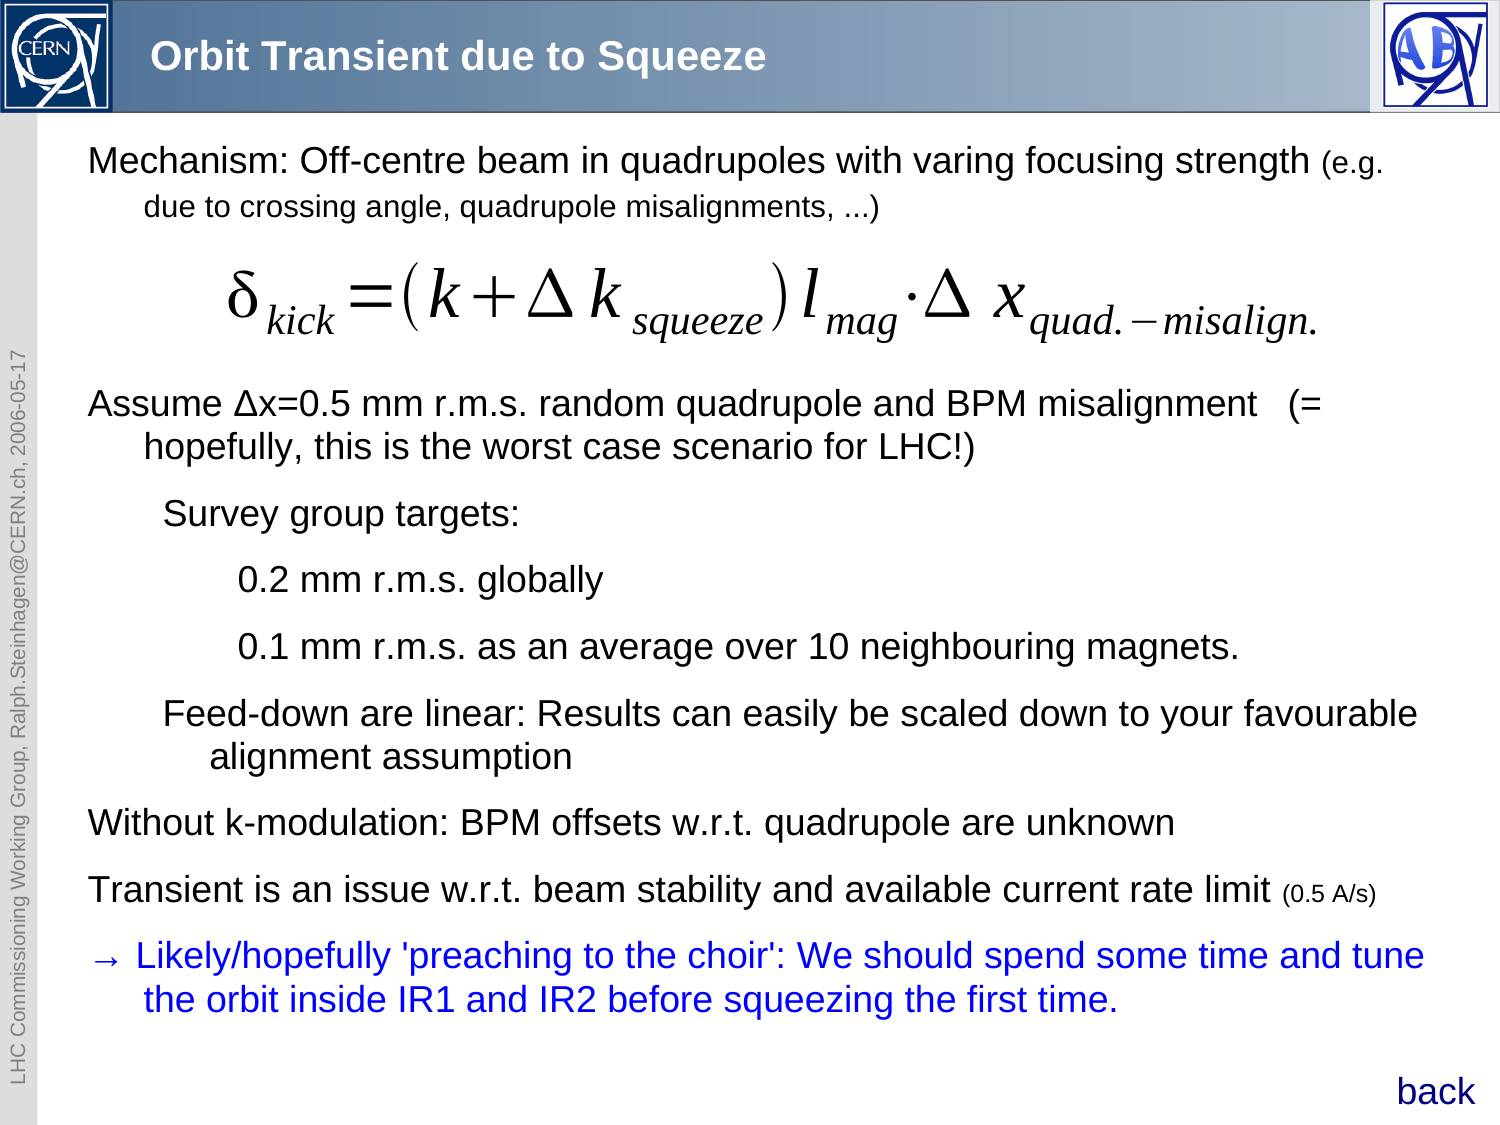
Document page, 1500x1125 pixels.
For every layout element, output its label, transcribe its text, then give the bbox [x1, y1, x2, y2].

picture [0, 0, 113, 113]
text_box back [1381, 1062, 1500, 1120]
list Mechanism: Off-centre beam in quadrupoles with varing focusing strength (e.g. due to crossing angle, quadrupole misalignments, ...) Assume Δx=0.5 mm r.m.s. random quadrupole and BPM misalignment (= hopefully, this is the worst case scenario for LHC!) Survey group targets: 0.2 mm r.m.s. globally 0.1 mm r.m.s. as an average over 10 neighbouring magnets. Feed-down are linear: Results can easily be scaled down to your favourable alignment assumption Without k-modulation: BPM offsets w.r.t. quadrupole are unknown Transient is an issue w.r.t. beam stability and available current rate limit (0.5 A/s) → Likely/hopefully 'preaching to the choir': We should spend some time and tune the orbit inside IR1 and IR2 before squeezing the first time. [87, 137, 1438, 1030]
chart [206, 253, 1339, 343]
picture [1382, 1, 1489, 108]
title Orbit Transient due to Squeeze [150, 0, 1201, 113]
